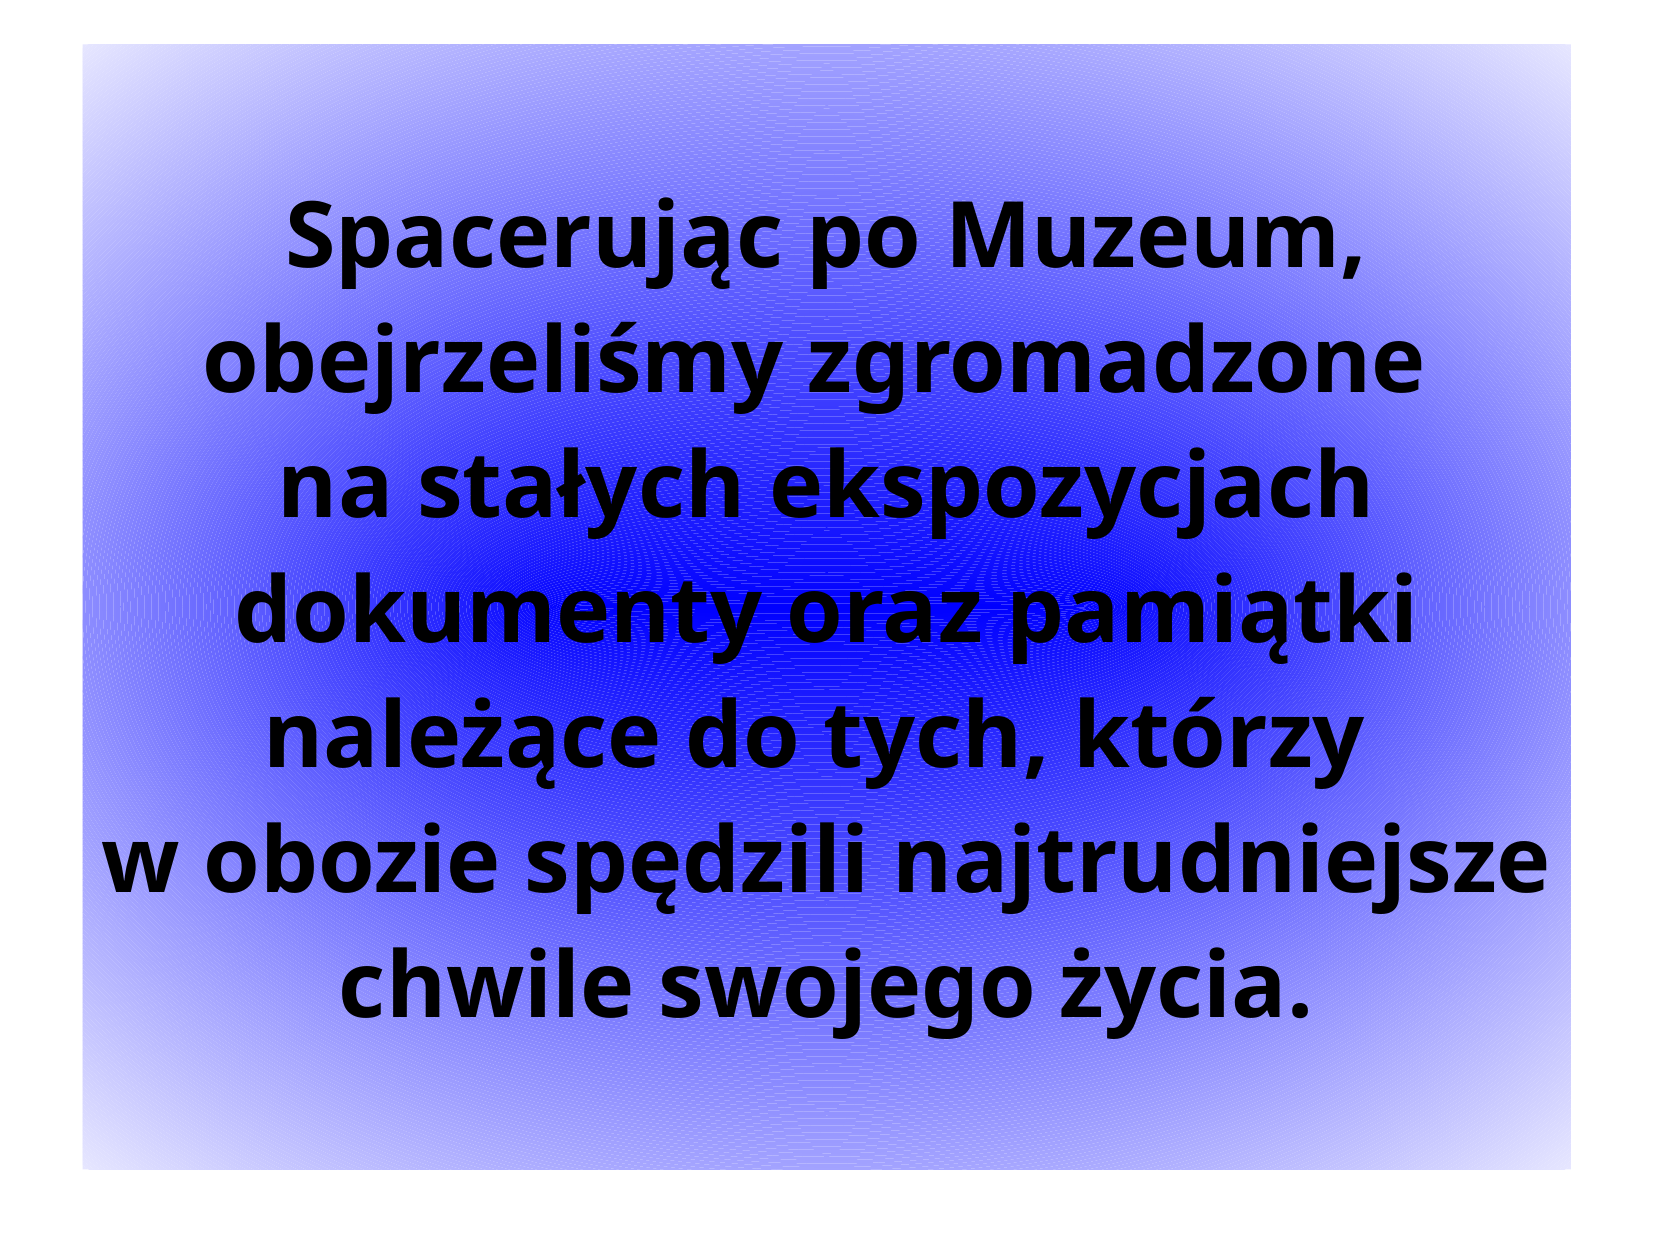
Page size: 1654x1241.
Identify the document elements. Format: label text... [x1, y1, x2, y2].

title Spacerując po Muzeum, obejrzeliśmy zgromadzone na stałych ekspozycjach dokumenty oraz pamiątki należące do tych, którzy w obozie spędzili najtrudniejsze chwile swojego życia. [82, 44, 1571, 1170]
